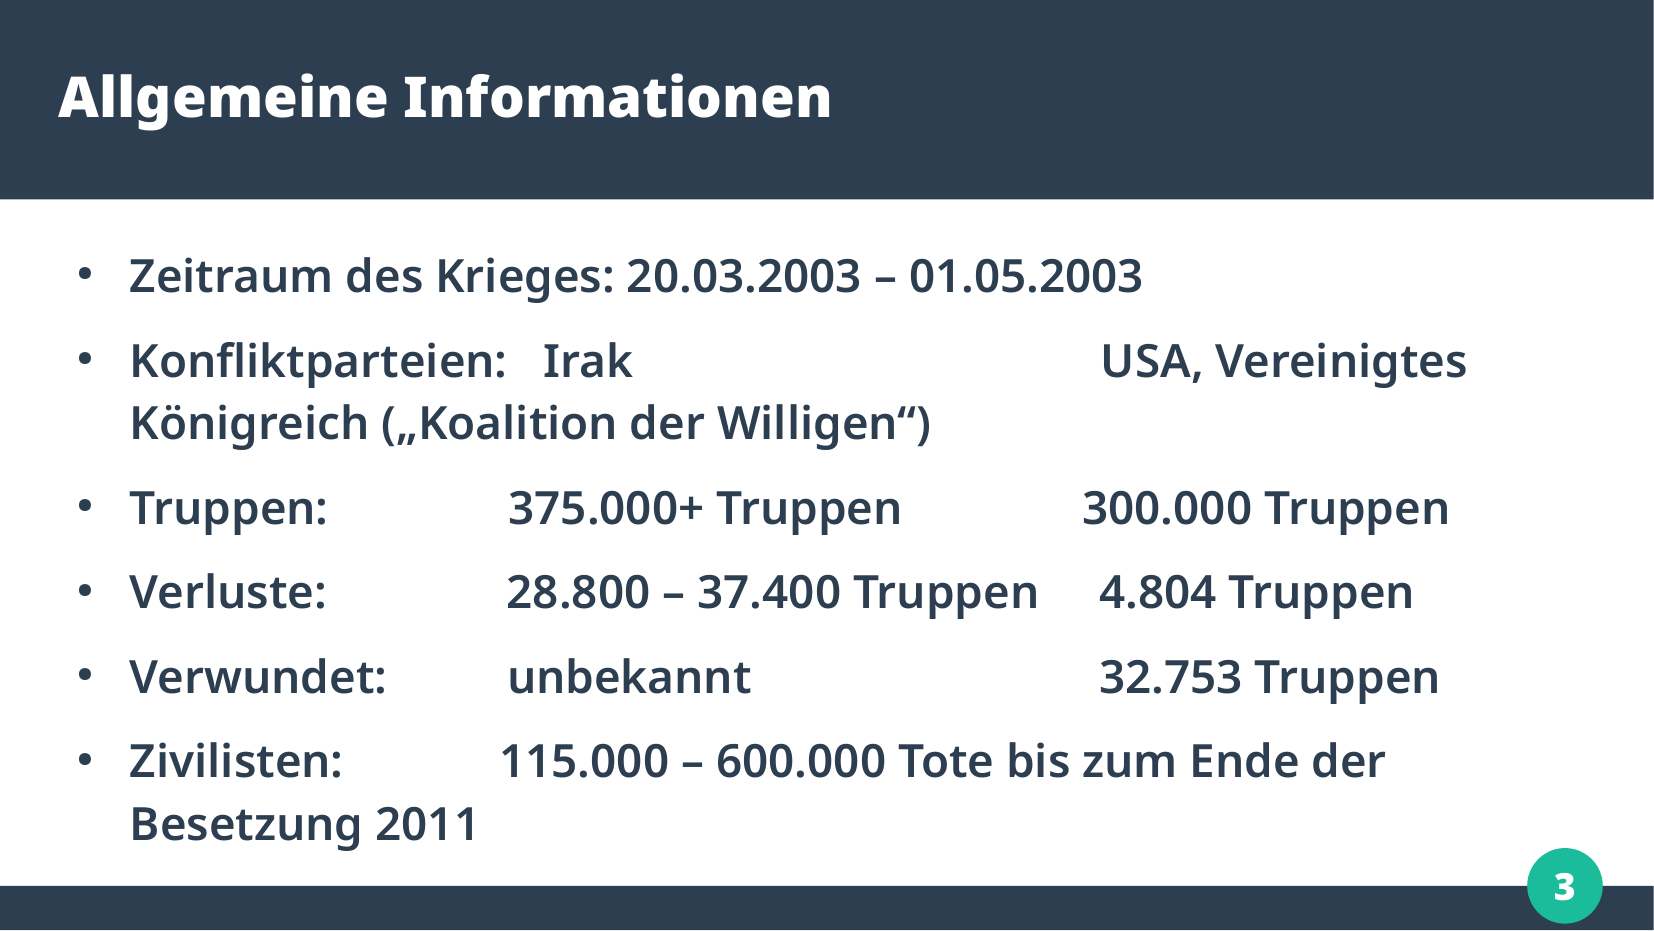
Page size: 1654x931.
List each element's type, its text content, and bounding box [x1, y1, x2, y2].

title Allgemeine Informationen [59, 37, 1595, 155]
list Zeitraum des Krieges: 20.03.2003 – 01.05.2003 Konfliktparteien: Irak USA, Vereinigtes Königreich („Koalition der Willigen“) Truppen: 375.000+ Truppen 300.000 Truppen Verluste: 28.800 – 37.400 Truppen 4.804 Truppen Verwundet: unbekannt 32.753 Truppen Zivilisten: 115.000 – 600.000 Tote bis zum Ende der Besetzung 2011 [59, 243, 1595, 864]
